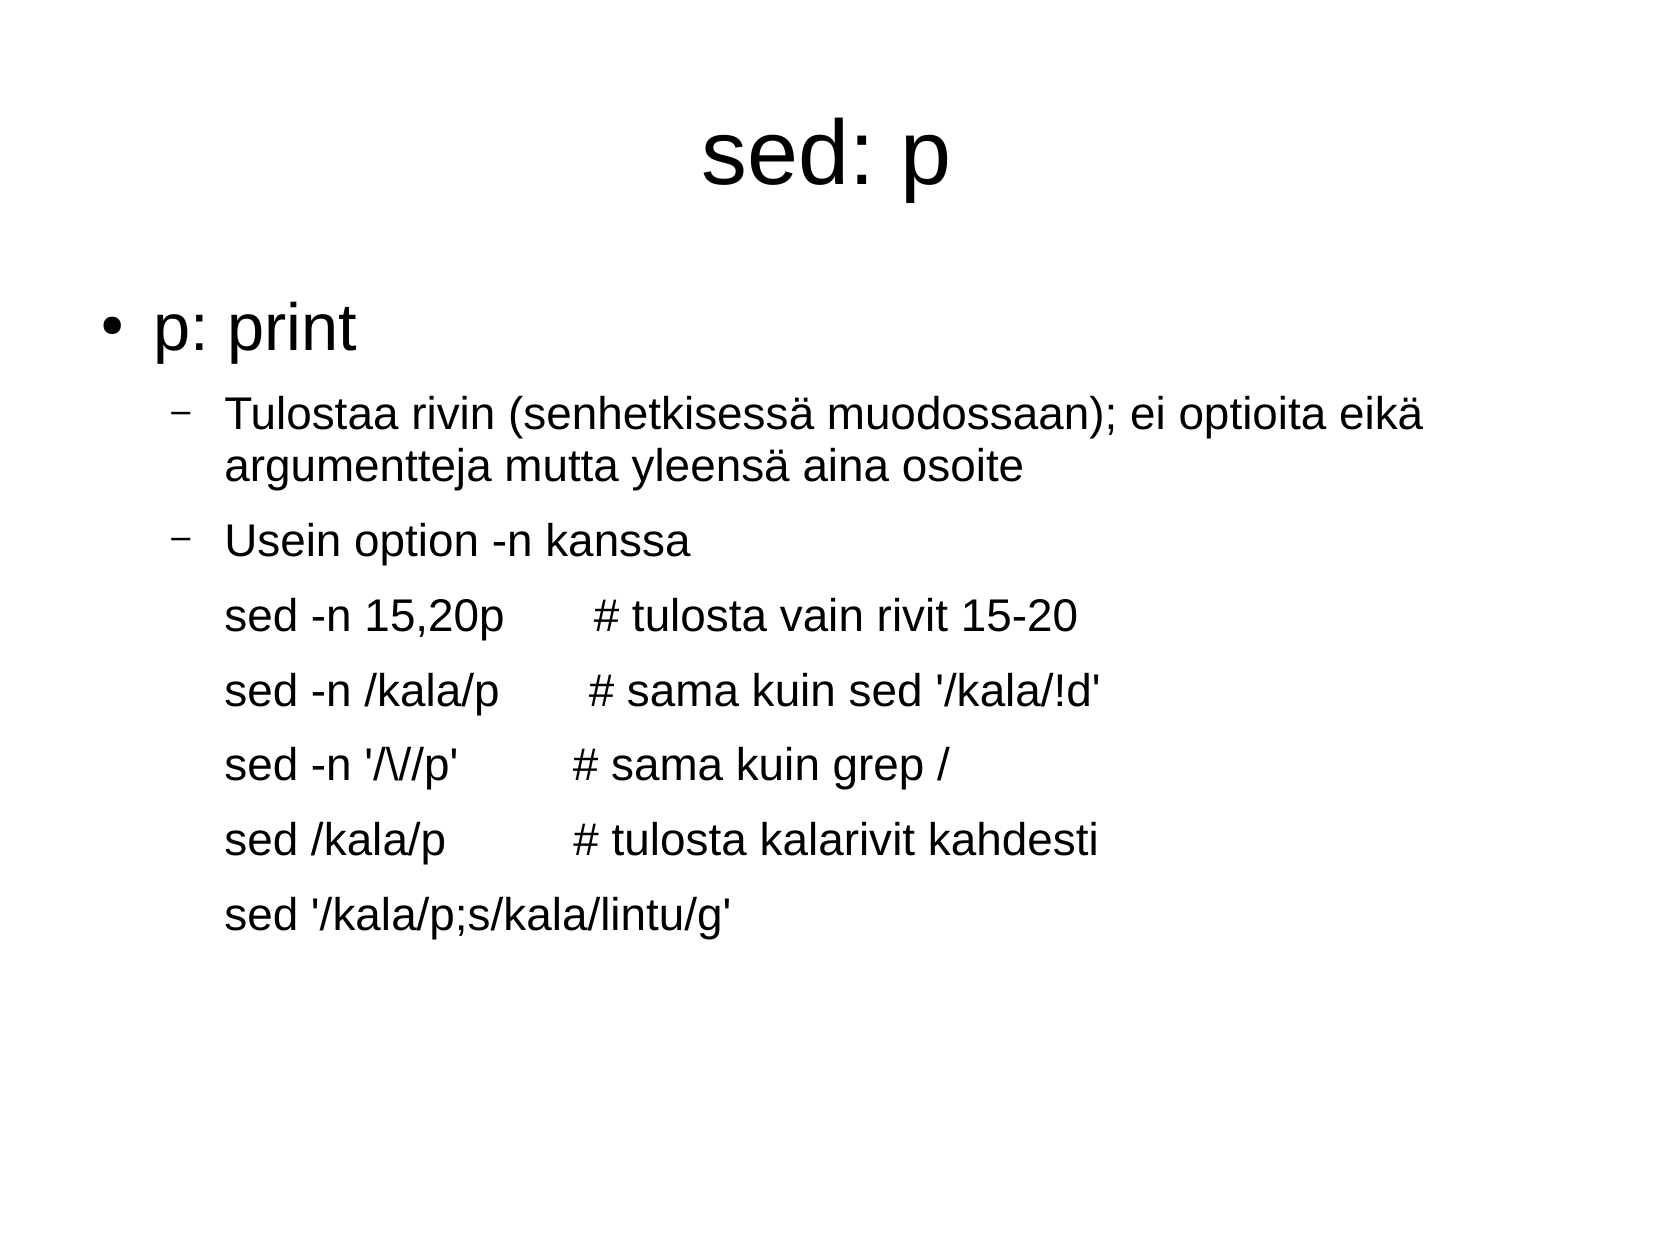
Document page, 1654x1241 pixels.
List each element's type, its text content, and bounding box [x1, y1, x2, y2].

list p: print Tulostaa rivin (senhetkisessä muodossaan); ei optioita eikä argumentteja mutta yleensä aina osoite Usein option -n kanssa sed -n 15,20p # tulosta vain rivit 15-20 sed -n /kala/p # sama kuin sed '/kala/!d' sed -n '/\//p' # sama kuin grep / sed /kala/p # tulosta kalarivit kahdesti sed '/kala/p;s/kala/lintu/g' [82, 290, 1571, 1010]
title sed: p [82, 49, 1571, 257]
